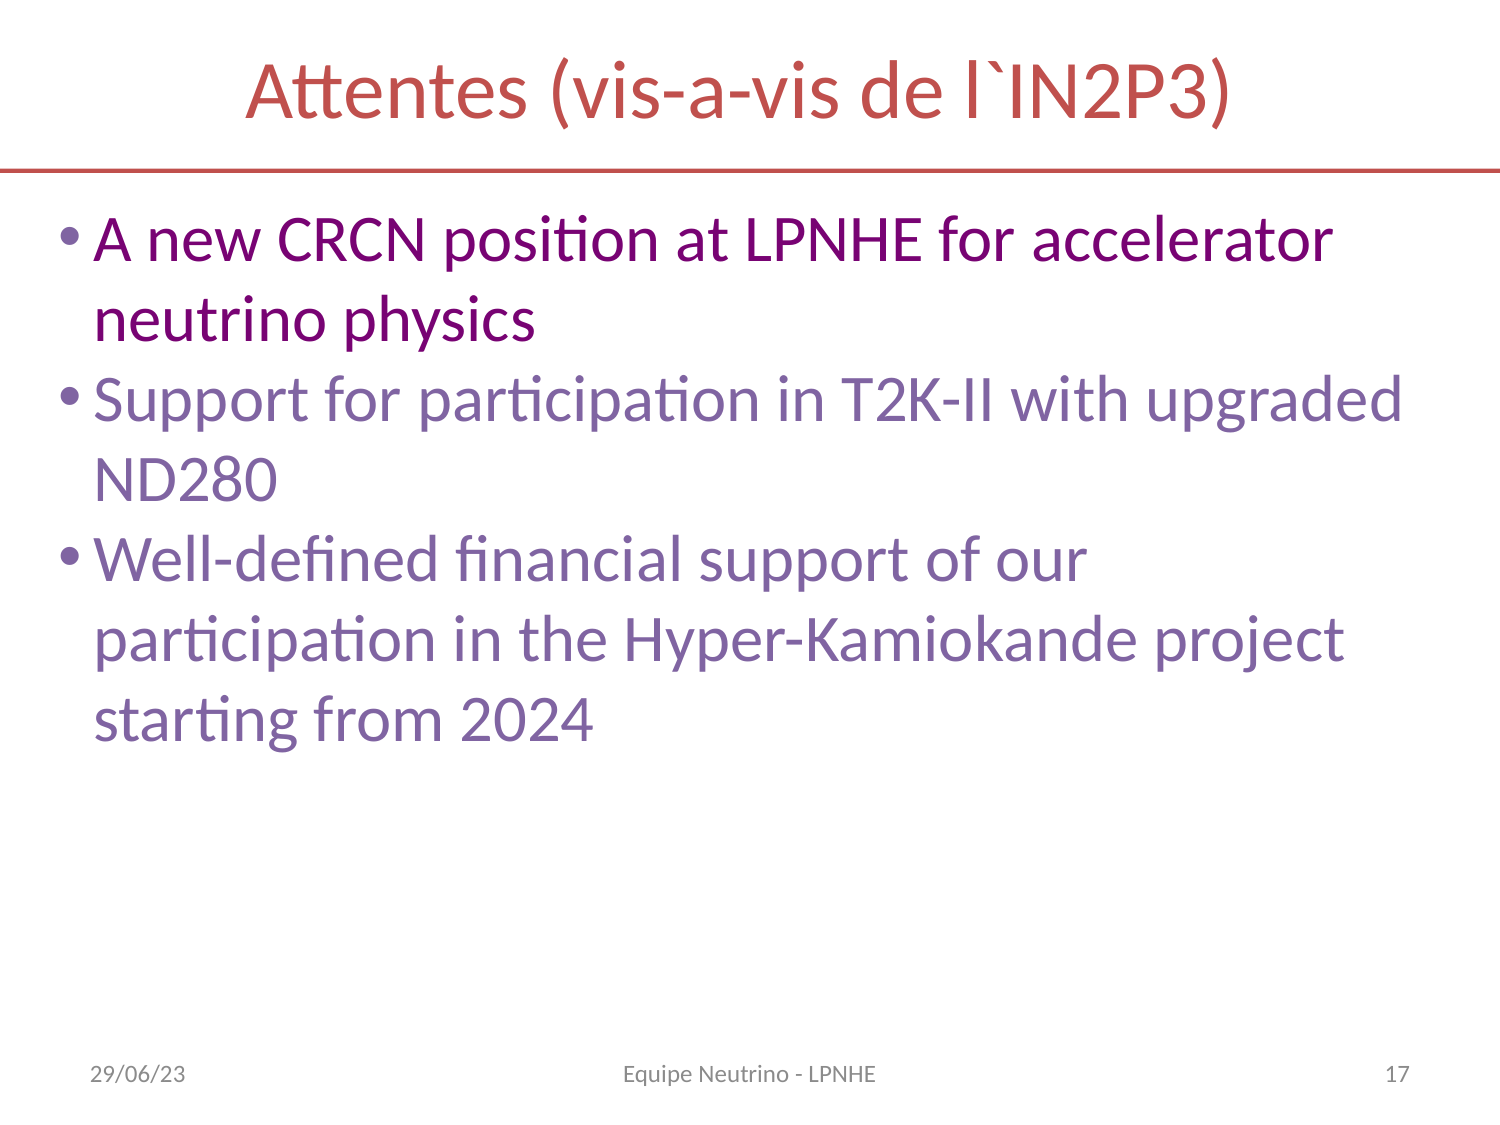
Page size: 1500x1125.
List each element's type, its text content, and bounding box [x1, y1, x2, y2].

text_box A new CRCN position at LPNHE for accelerator neutrino physics Support for participation in T2K-II with upgraded ND280 Well-defined financial support of our participation in the Hyper-Kamiokande project starting from 2024 [43, 187, 1460, 1043]
text_box Attentes (vis-a-vis de l`IN2P3) [75, 29, 1425, 141]
text_box Equipe Neutrino - LPNHE [512, 1042, 988, 1103]
text_box <number> [1074, 1042, 1425, 1103]
text_box 29/06/23 [74, 1042, 425, 1103]
